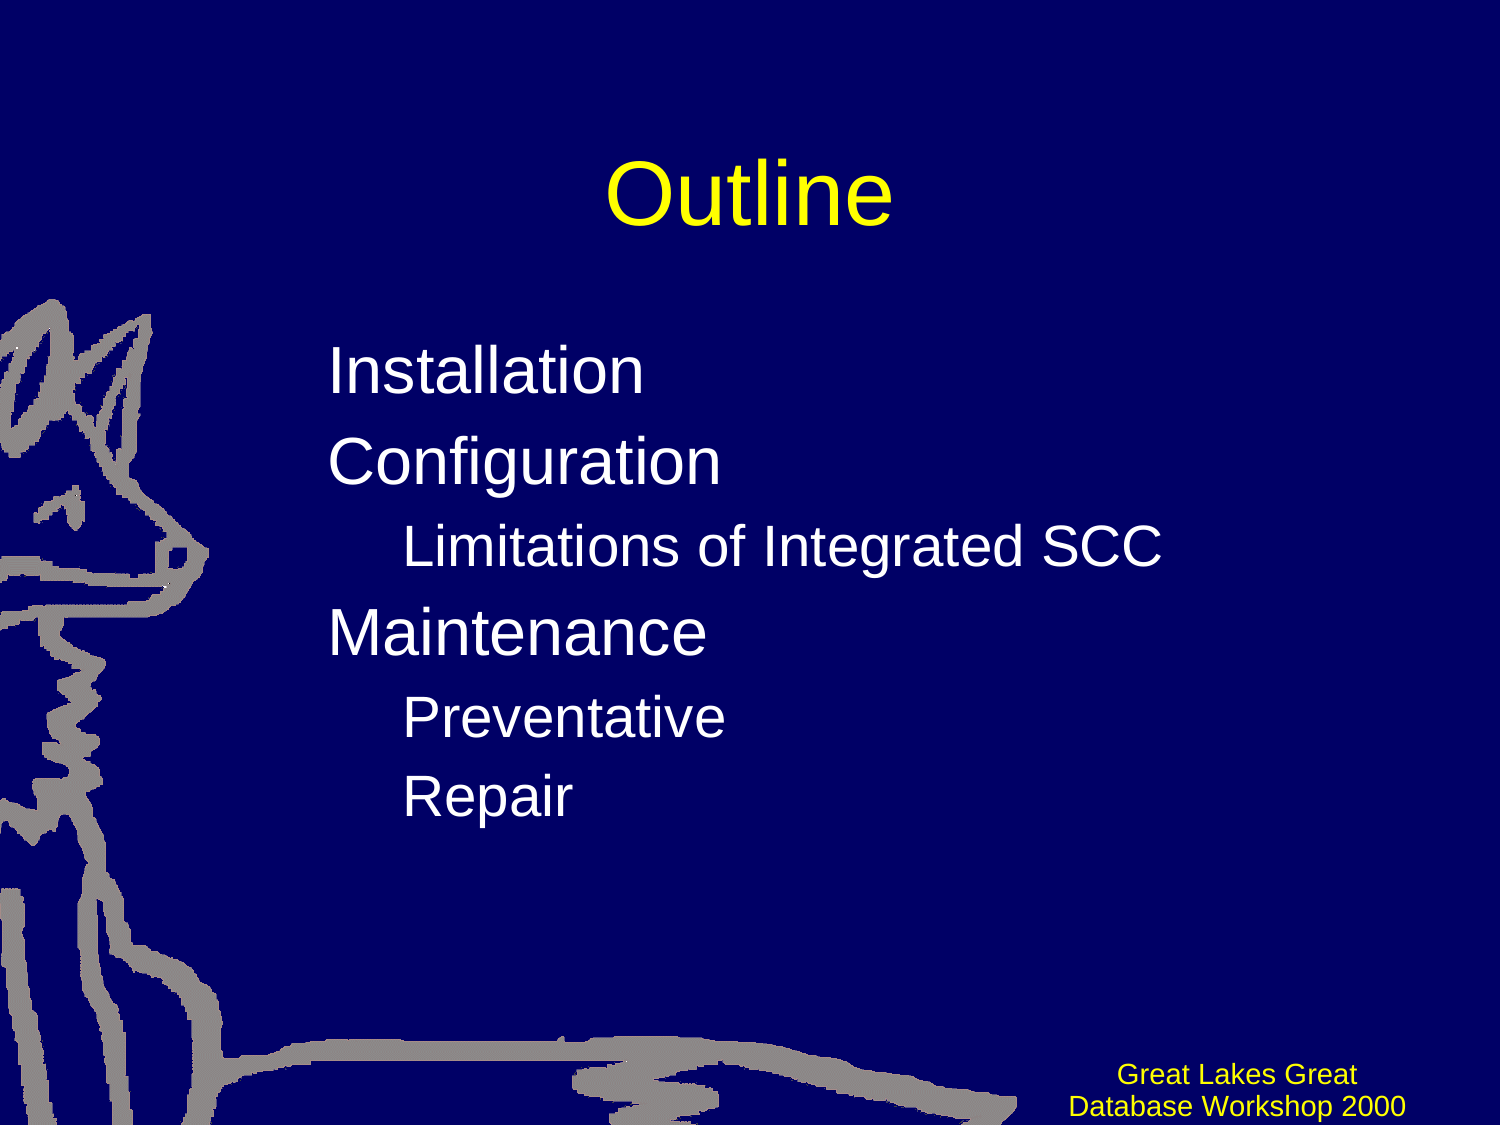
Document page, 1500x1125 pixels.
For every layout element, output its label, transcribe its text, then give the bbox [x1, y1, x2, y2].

list Installation Configuration Limitations of Integrated SCC Maintenance Preventative Repair [312, 324, 1413, 1001]
picture [0, 275, 1019, 1125]
title Outline [112, 99, 1388, 288]
